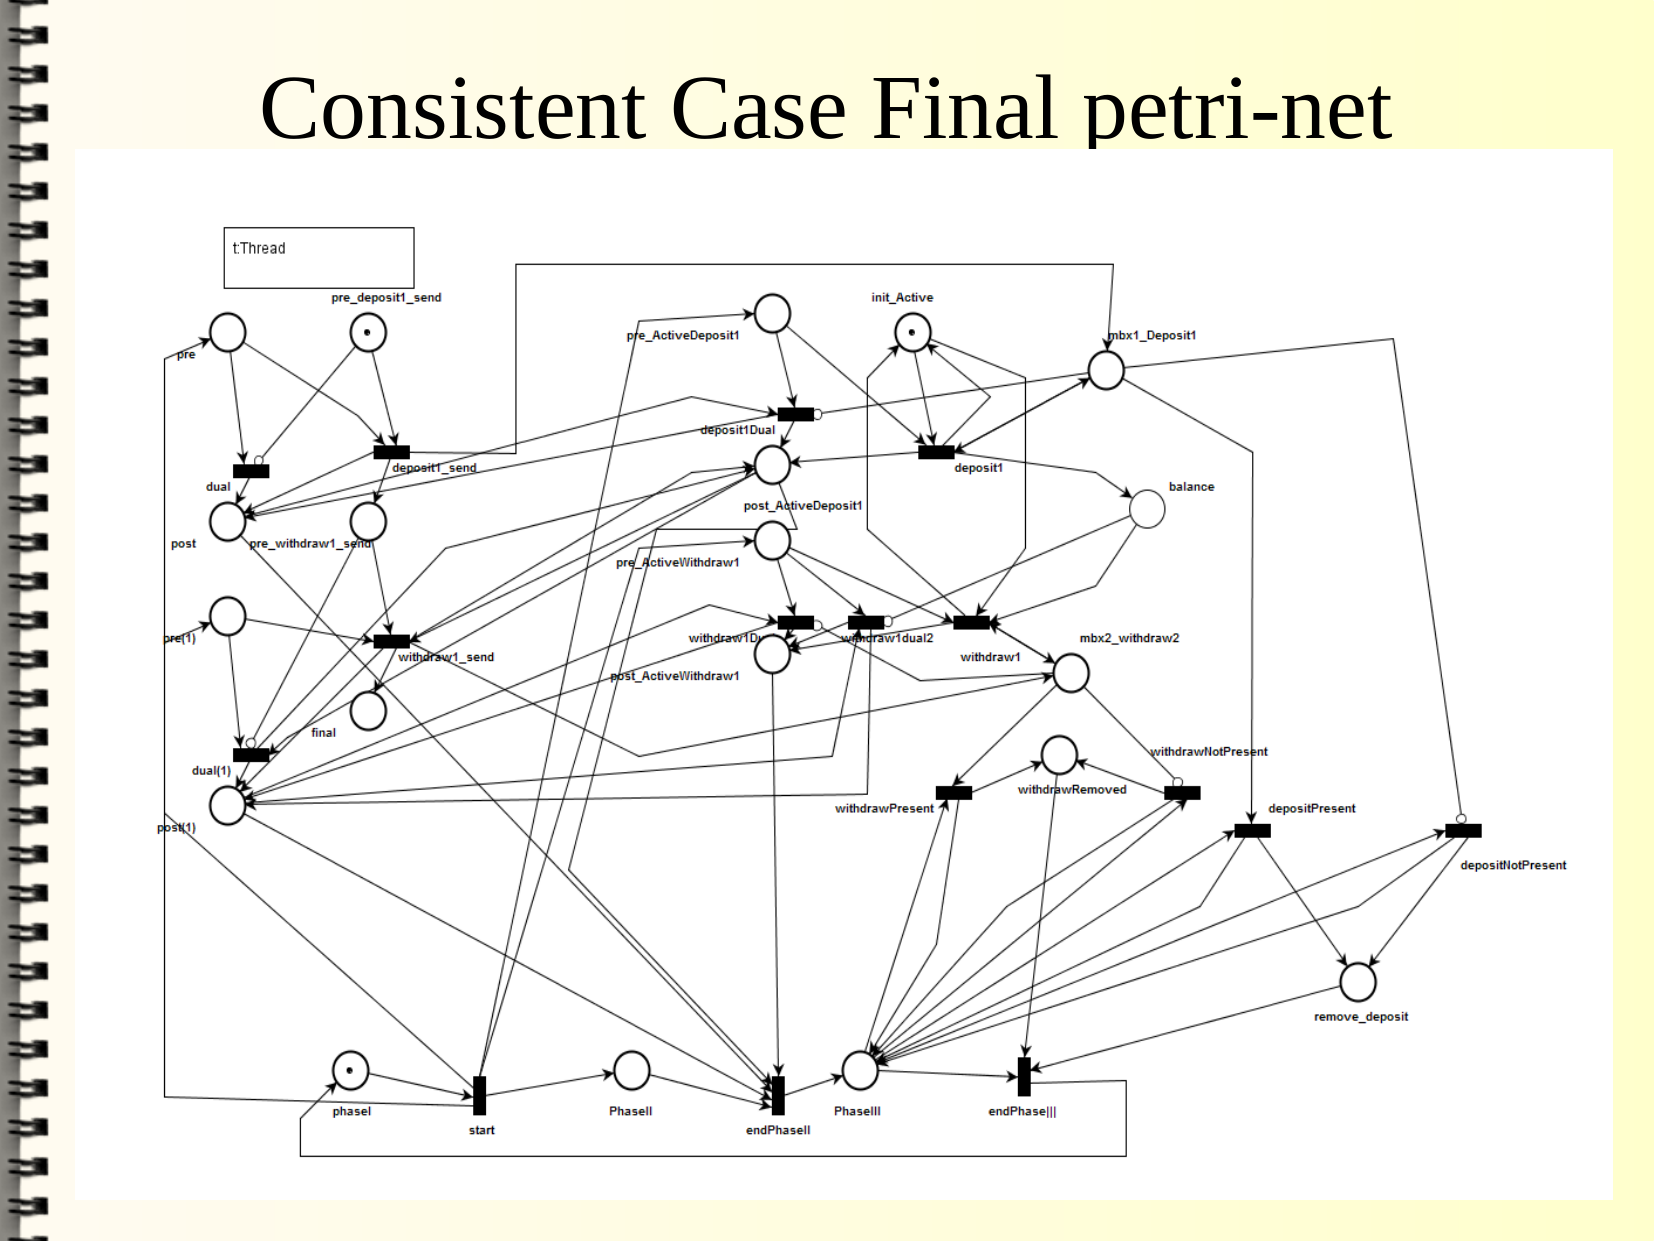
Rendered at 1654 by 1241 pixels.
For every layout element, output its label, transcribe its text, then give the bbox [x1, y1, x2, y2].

picture [0, 0, 1654, 1241]
title Consistent Case Final petri-net [121, 56, 1534, 149]
